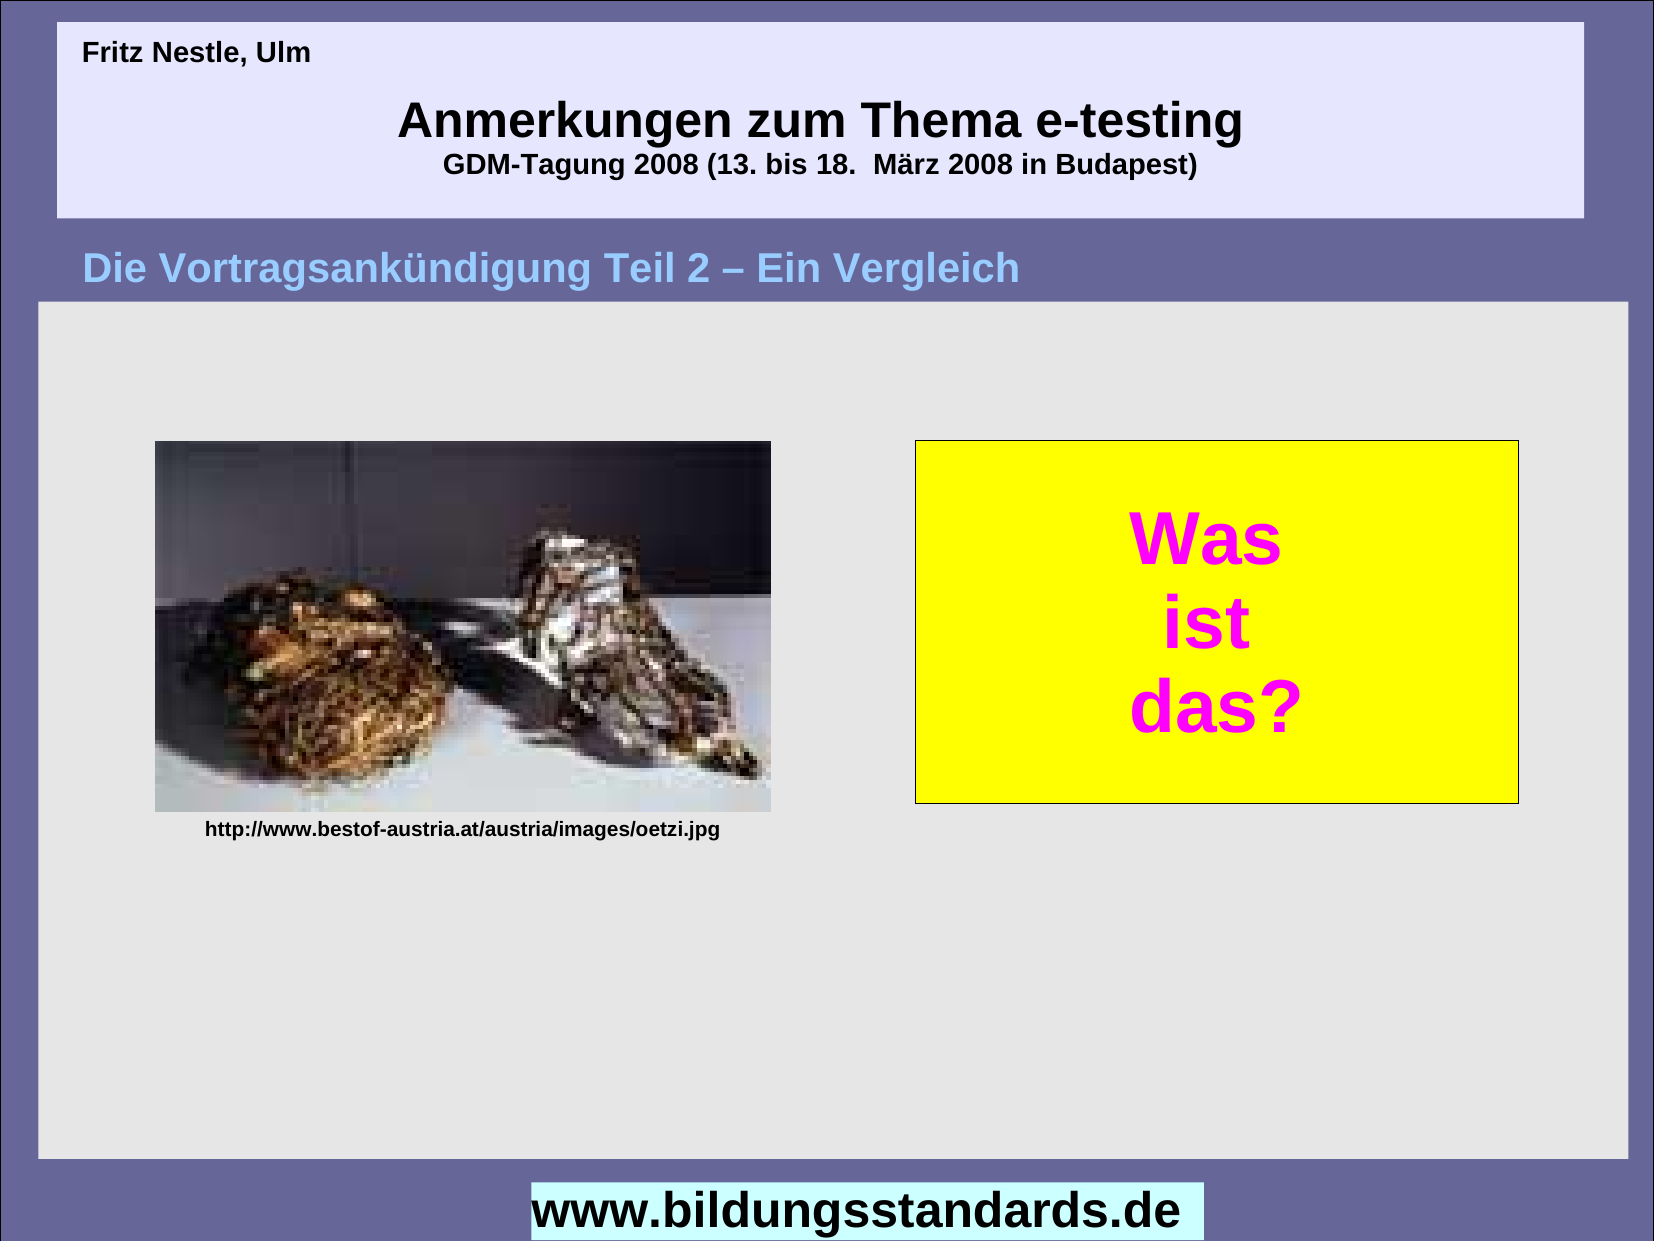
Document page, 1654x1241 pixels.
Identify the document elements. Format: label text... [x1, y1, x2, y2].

text_box Die Vortragsankündigung Teil 2 – Ein Vergleich [82, 244, 1171, 295]
text_box Was ist das? [915, 440, 1519, 804]
text_box Fritz Nestle, Ulm Anmerkungen zum Thema e-testing GDM-Tagung 2008 (13. bis 18. März 2008 in Budapest) [57, 22, 1585, 219]
text_box [0, 0, 1654, 1241]
picture [155, 441, 771, 812]
text_box http://www.bestof-austria.at/austria/images/oetzi.jpg [38, 301, 1629, 1159]
text_box www.bildungsstandards.de [531, 1182, 1204, 1241]
